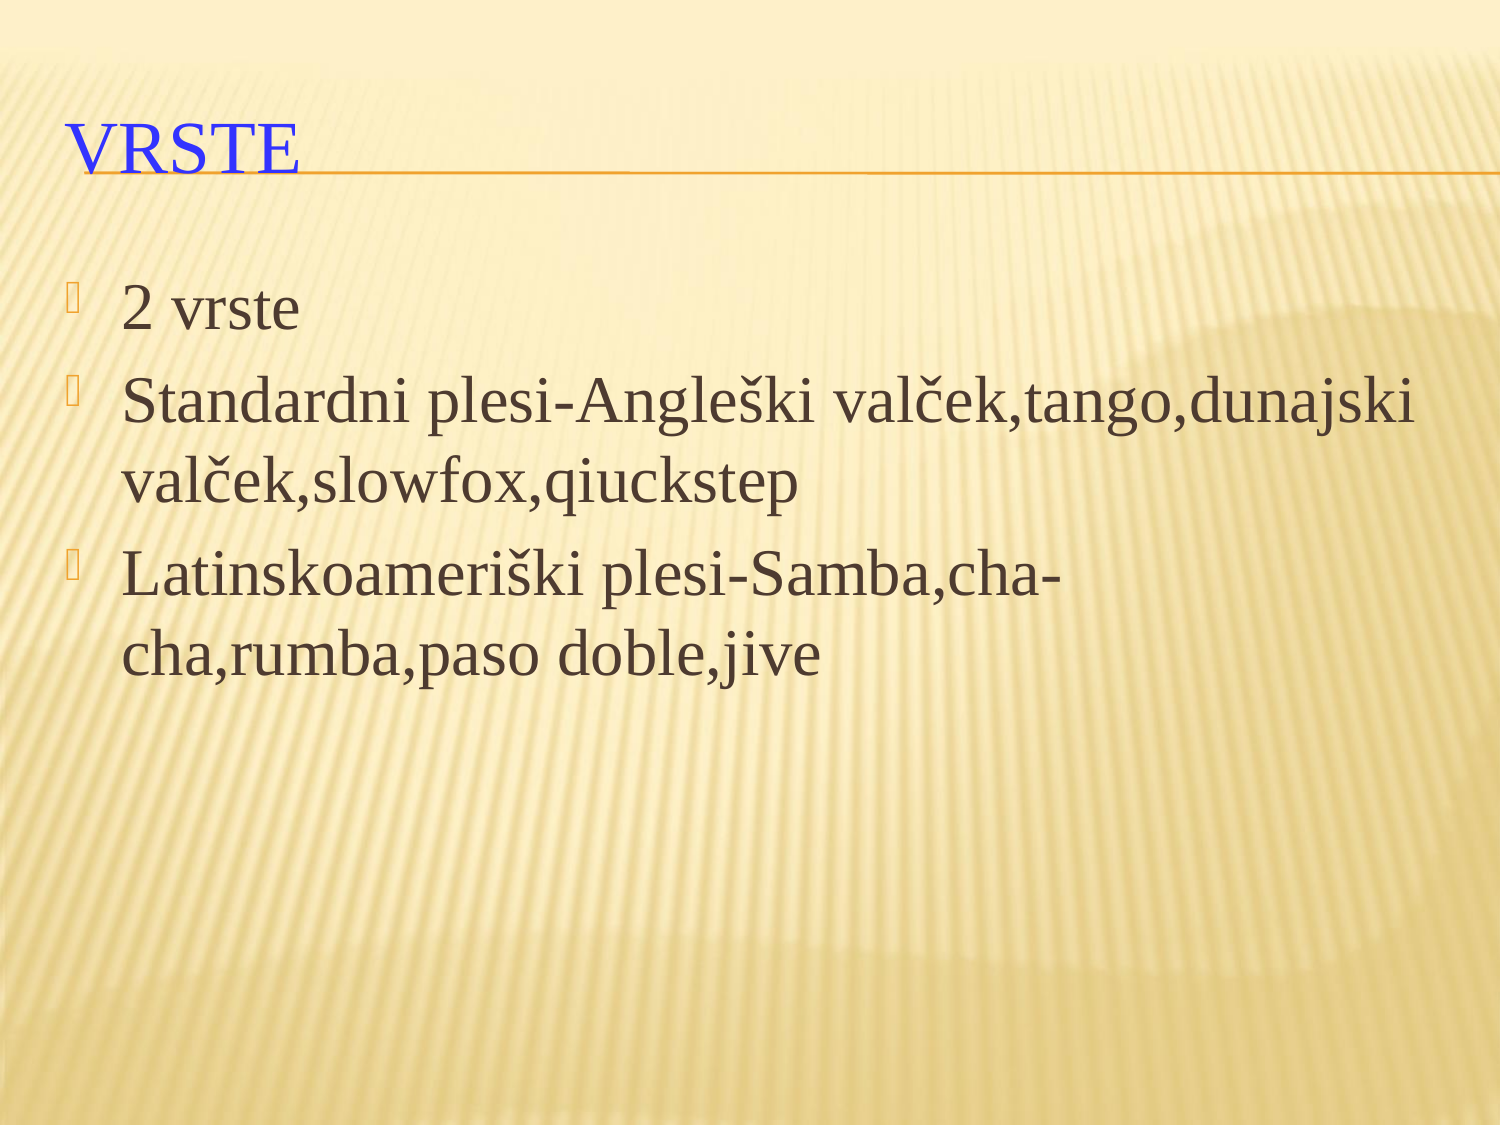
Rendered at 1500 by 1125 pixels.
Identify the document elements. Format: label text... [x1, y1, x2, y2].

title vrste [50, 75, 1475, 213]
picture [0, 0, 1500, 1125]
list 2 vrste Standardni plesi-Angleški valček,tango,dunajski valček,slowfox,qiuckstep Latinskoameriški plesi-Samba,cha-cha,rumba,paso doble,jive [50, 254, 1475, 998]
